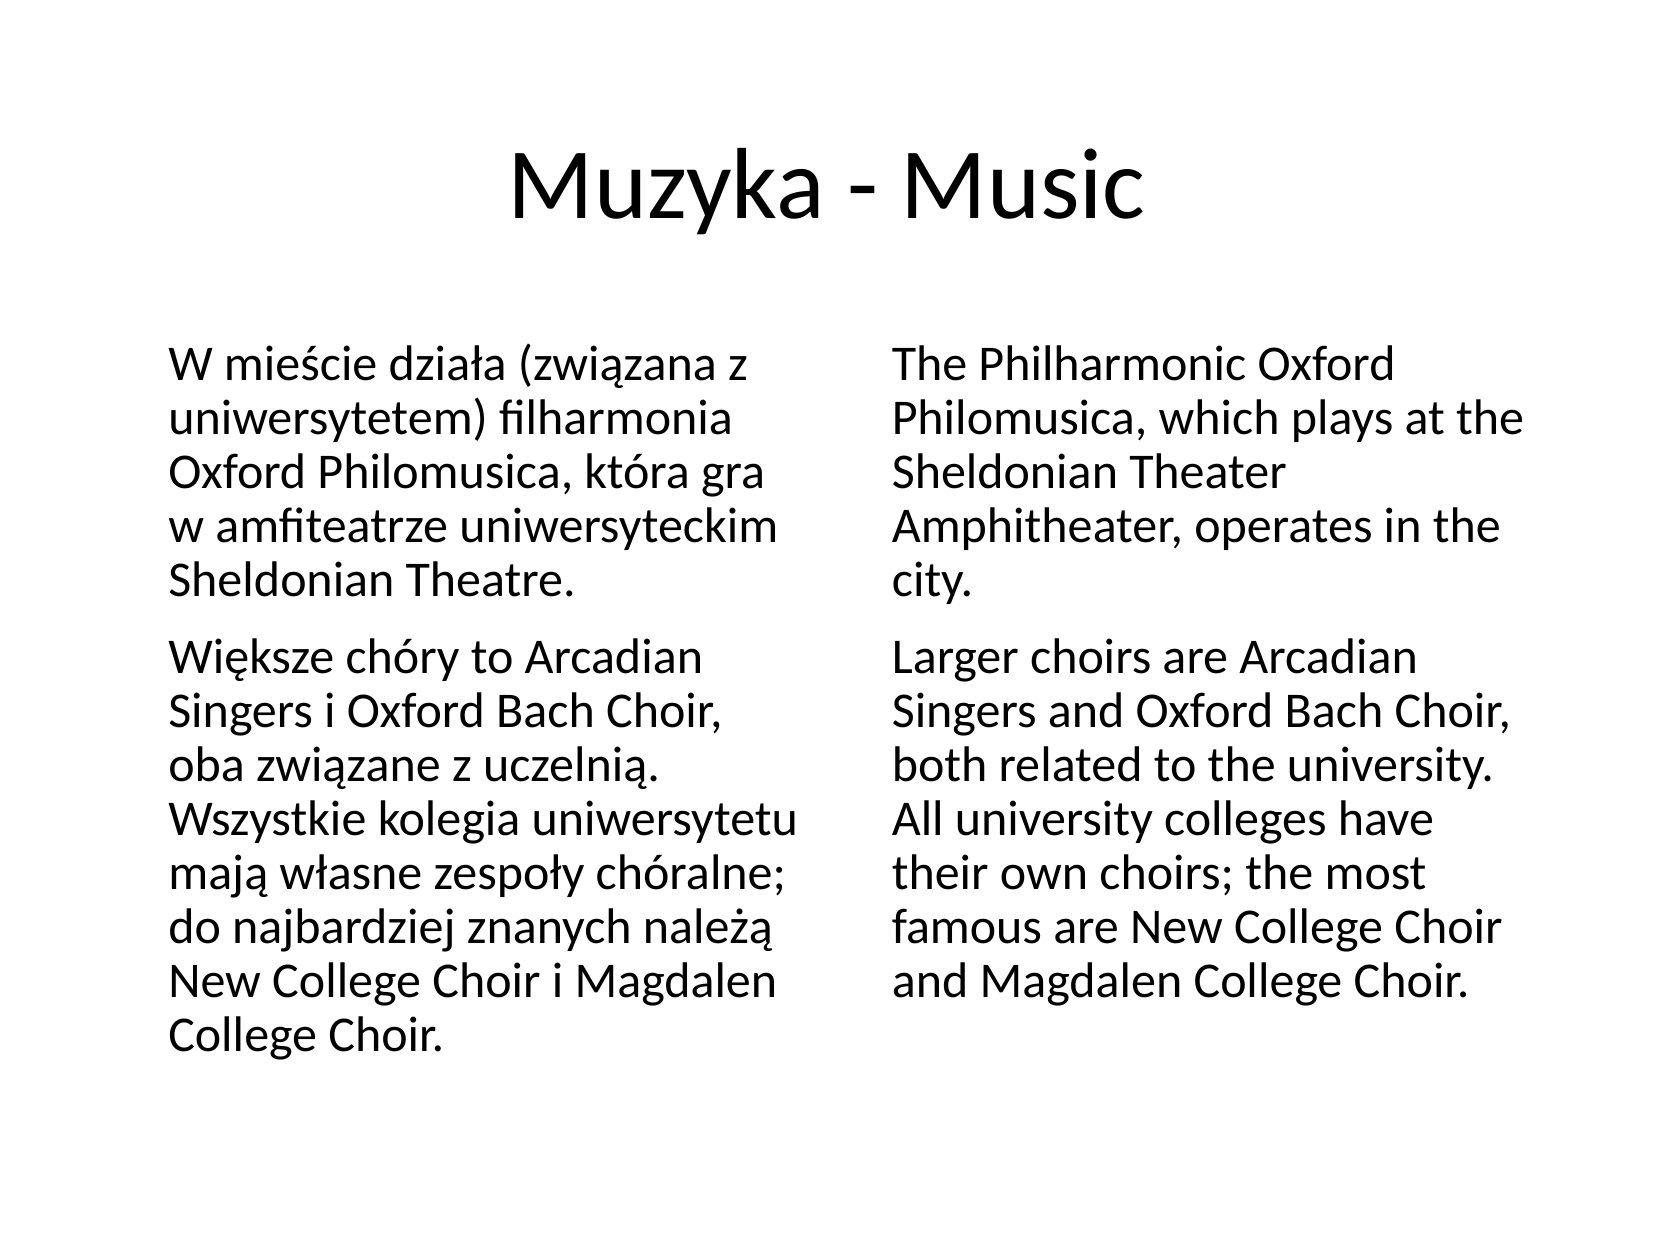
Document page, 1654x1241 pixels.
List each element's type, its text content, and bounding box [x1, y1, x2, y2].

list The Philharmonic Oxford Philomusica, which plays at the Sheldonian Theater Amphitheater, operates in the city. Larger choirs are Arcadian Singers and Oxford Bach Choir, both related to the university. All university colleges have their own choirs; the most famous are New College Choir and Magdalen College Choir. [837, 330, 1540, 1117]
list W mieście działa (związana z uniwersytetem) filharmonia Oxford Philomusica, która gra w amfiteatrze uniwersyteckim Sheldonian Theatre. Większe chóry to Arcadian Singers i Oxford Bach Choir, oba związane z uczelnią. Wszystkie kolegia uniwersytetu mają własne zespoły chóralne; do najbardziej znanych należą New College Choir i Magdalen College Choir. [113, 330, 817, 1117]
title Muzyka - Music [113, 66, 1540, 306]
